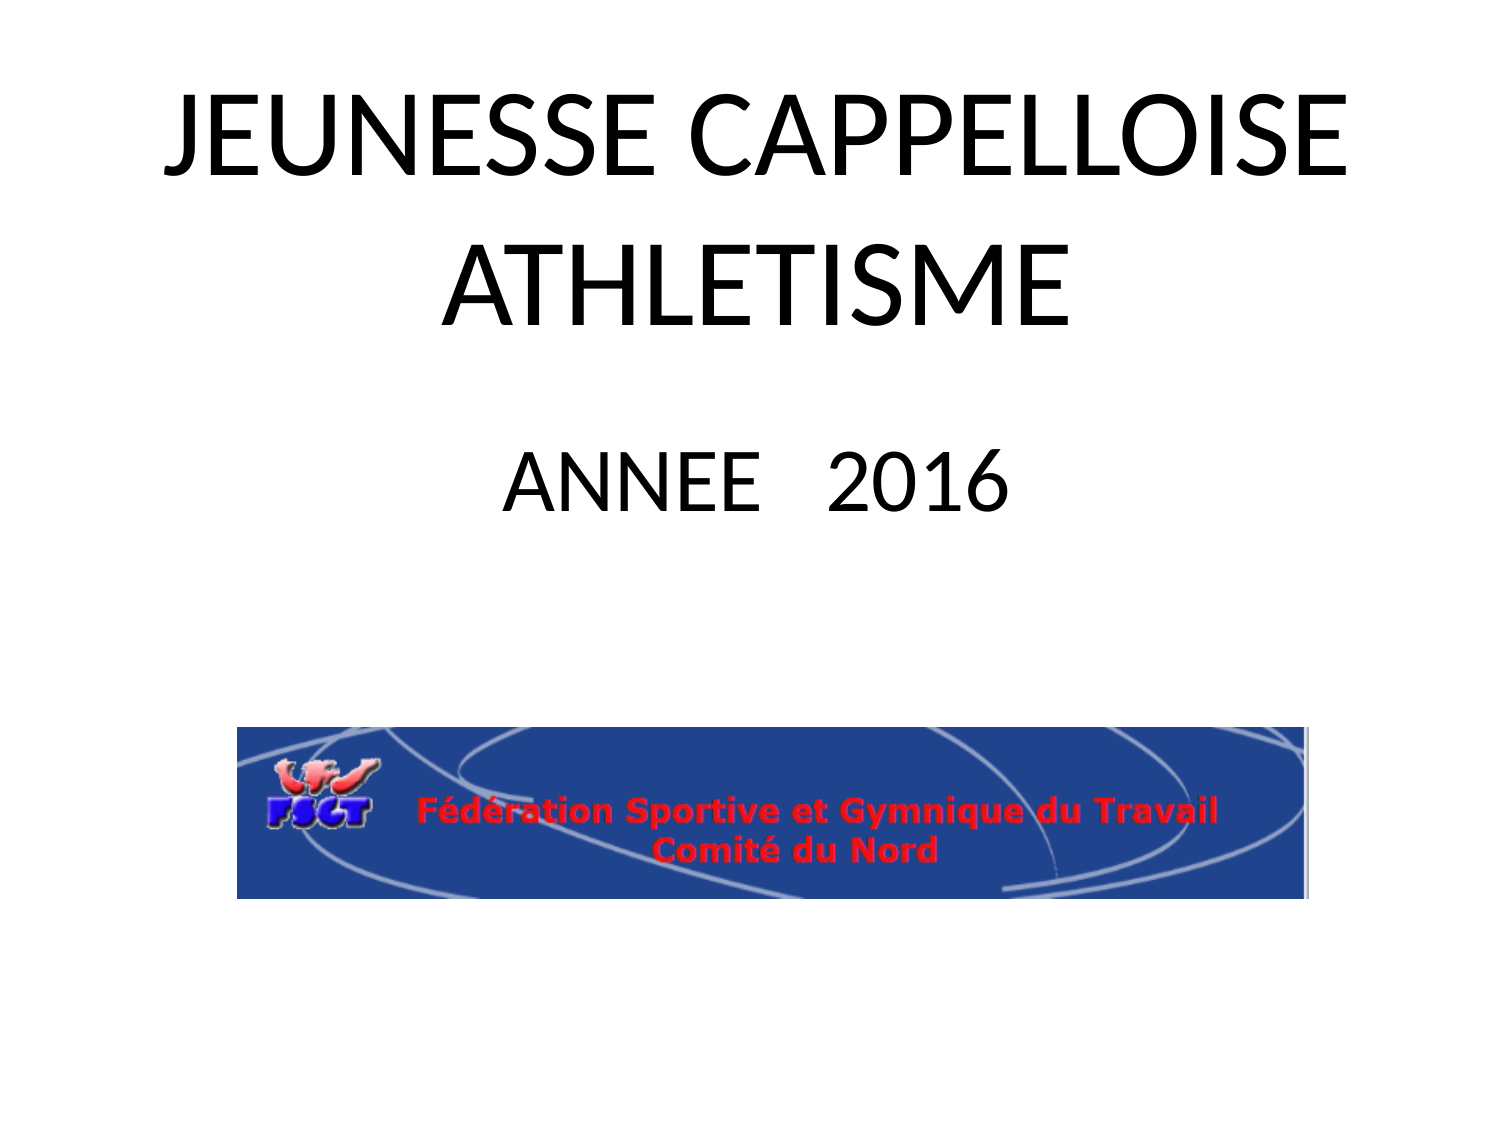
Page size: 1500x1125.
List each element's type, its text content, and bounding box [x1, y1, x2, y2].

picture [237, 727, 1309, 899]
title JEUNESSE CAPPELLOISE ATHLETISME ANNEE 2016 [88, 42, 1427, 693]
